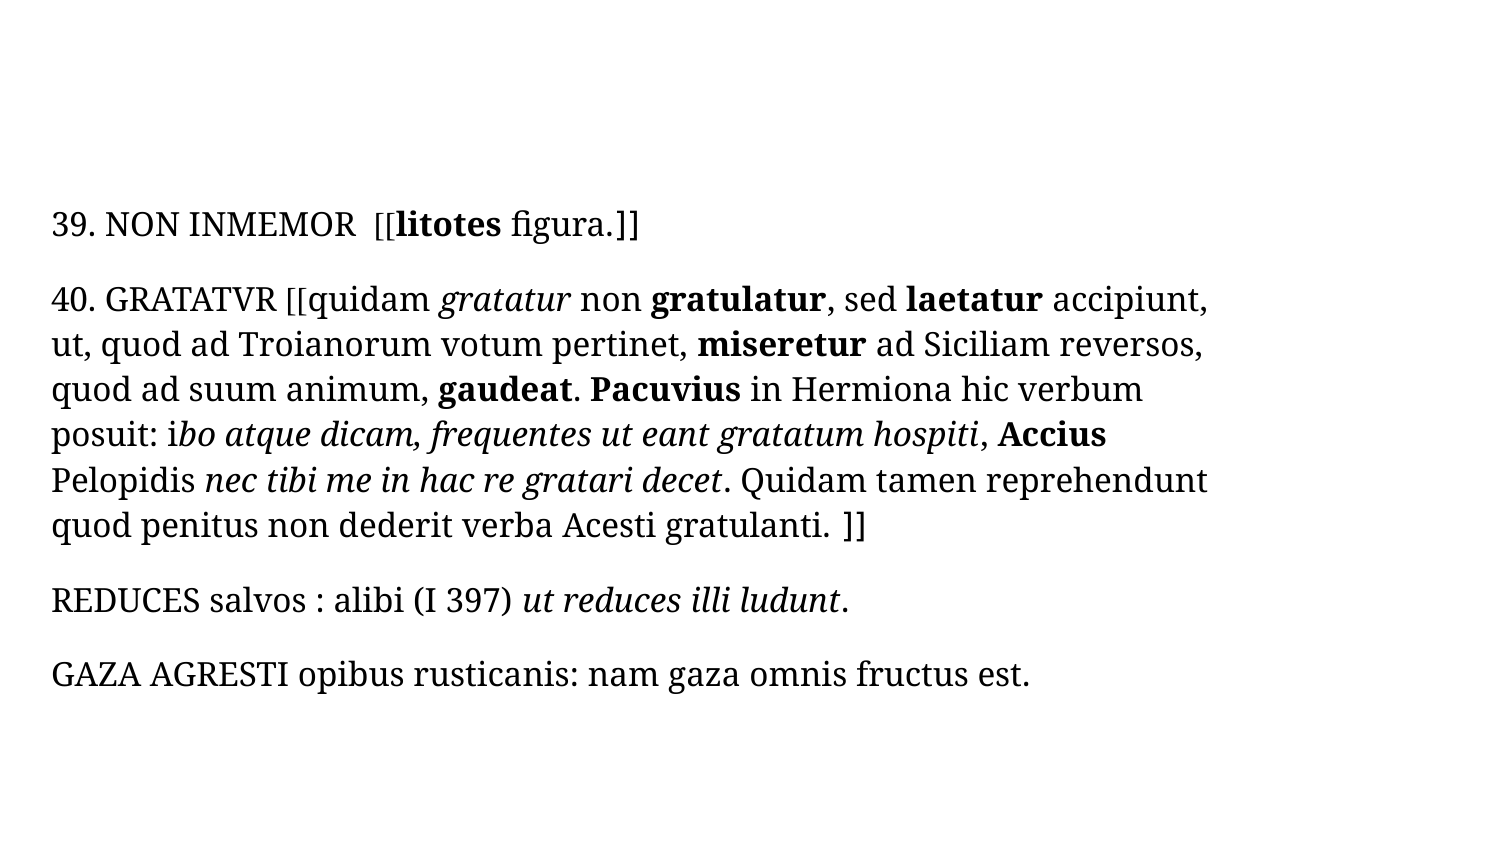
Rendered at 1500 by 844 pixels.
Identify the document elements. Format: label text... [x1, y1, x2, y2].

list 39. NON INMEMOR [[litotes figura.]] 40. GRATATVR [[quidam gratatur non gratulatur, sed laetatur accipiunt, ut, quod ad Troianorum votum pertinet, miseretur ad Siciliam reversos, quod ad suum animum, gaudeat. Pacuvius in Hermiona hic verbum posuit: ibo atque dicam, frequentes ut eant gratatum hospiti, Accius Pelopidis nec tibi me in hac re gratari decet. Quidam tamen reprehendunt quod penitus non dederit verba Acesti gratulanti. ]] REDUCES salvos : alibi (I 397) ut reduces illi ludunt. GAZA AGRESTI opibus rusticanis: nam gaza omnis fructus est. [51, 200, 1241, 752]
